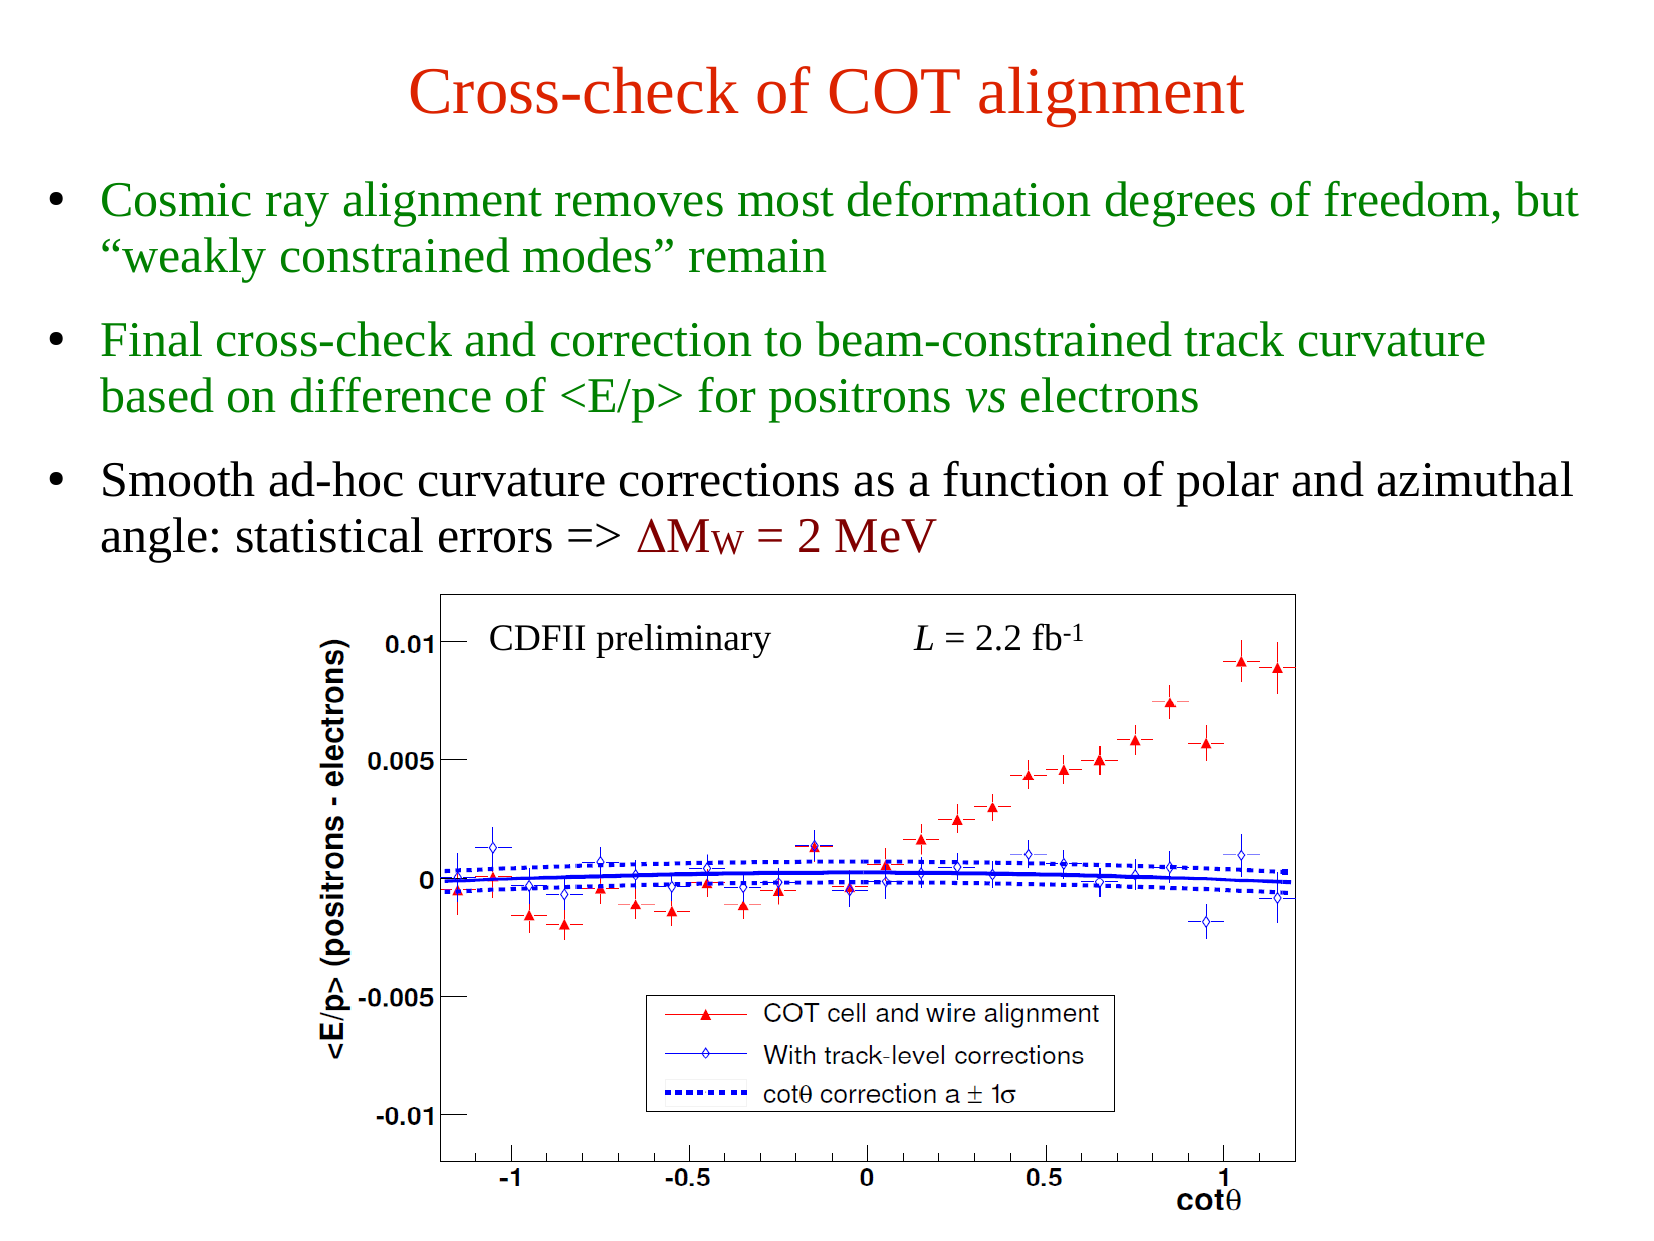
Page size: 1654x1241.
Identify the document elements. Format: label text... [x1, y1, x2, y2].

list Cosmic ray alignment removes most deformation degrees of freedom, but “weakly constrained modes” remain Final cross-check and correction to beam-constrained track curvature based on difference of <E/p> for positrons vs electrons Smooth ad-hoc curvature corrections as a function of polar and azimuthal angle: statistical errors => ΔMW = 2 MeV [29, 172, 1589, 624]
text_box CDFII preliminary L = 2.2 fb-1 [488, 616, 1100, 663]
title Cross-check of COT alignment [121, 37, 1534, 145]
picture [277, 575, 1325, 1235]
